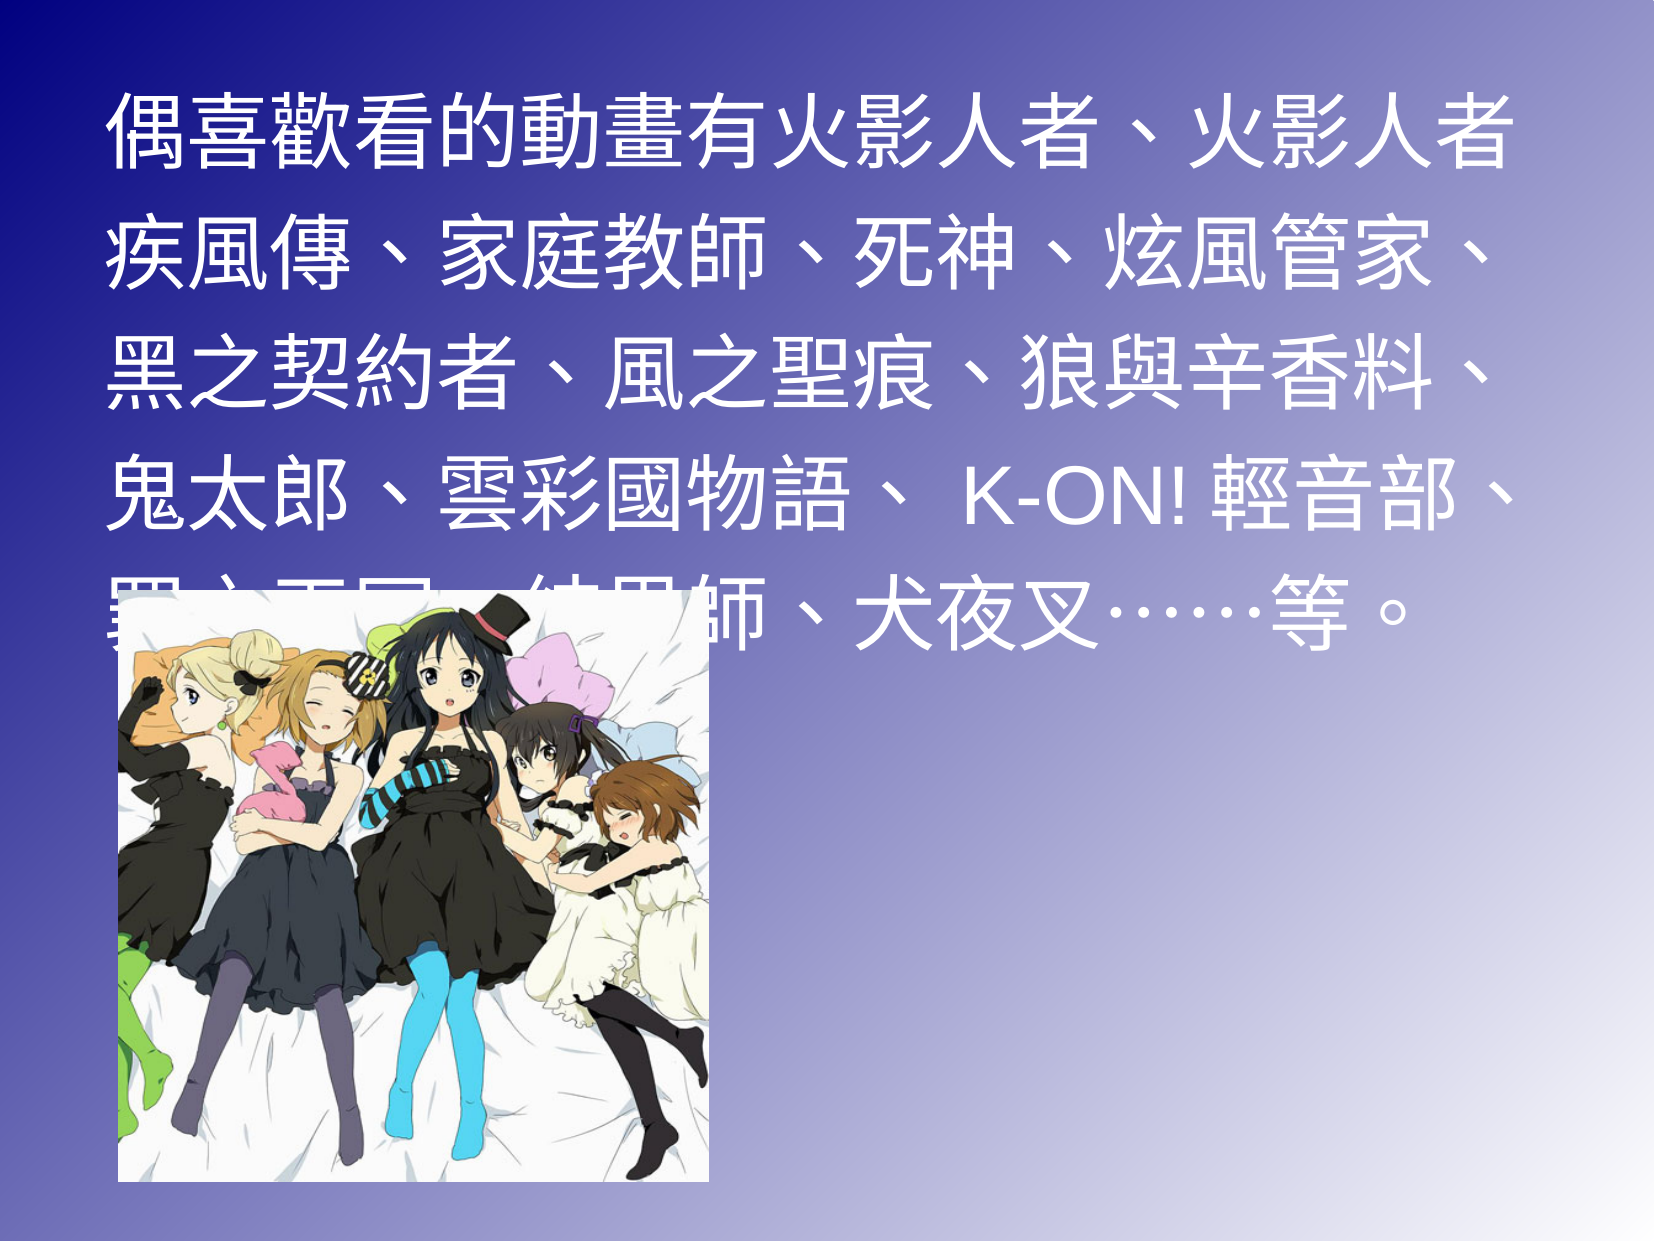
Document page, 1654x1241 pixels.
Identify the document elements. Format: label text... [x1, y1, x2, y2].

text_box 偶喜歡看的動畫有火影人者、火影人者疾風傳、家庭教師、死神、炫風管家、黑之契約者、風之聖痕、狼與辛香料、鬼太郎、雲彩國物語、K-ON!輕音部、罪之王冠、結界師、犬夜叉……等。 [88, 59, 1595, 1152]
picture [118, 590, 709, 1182]
